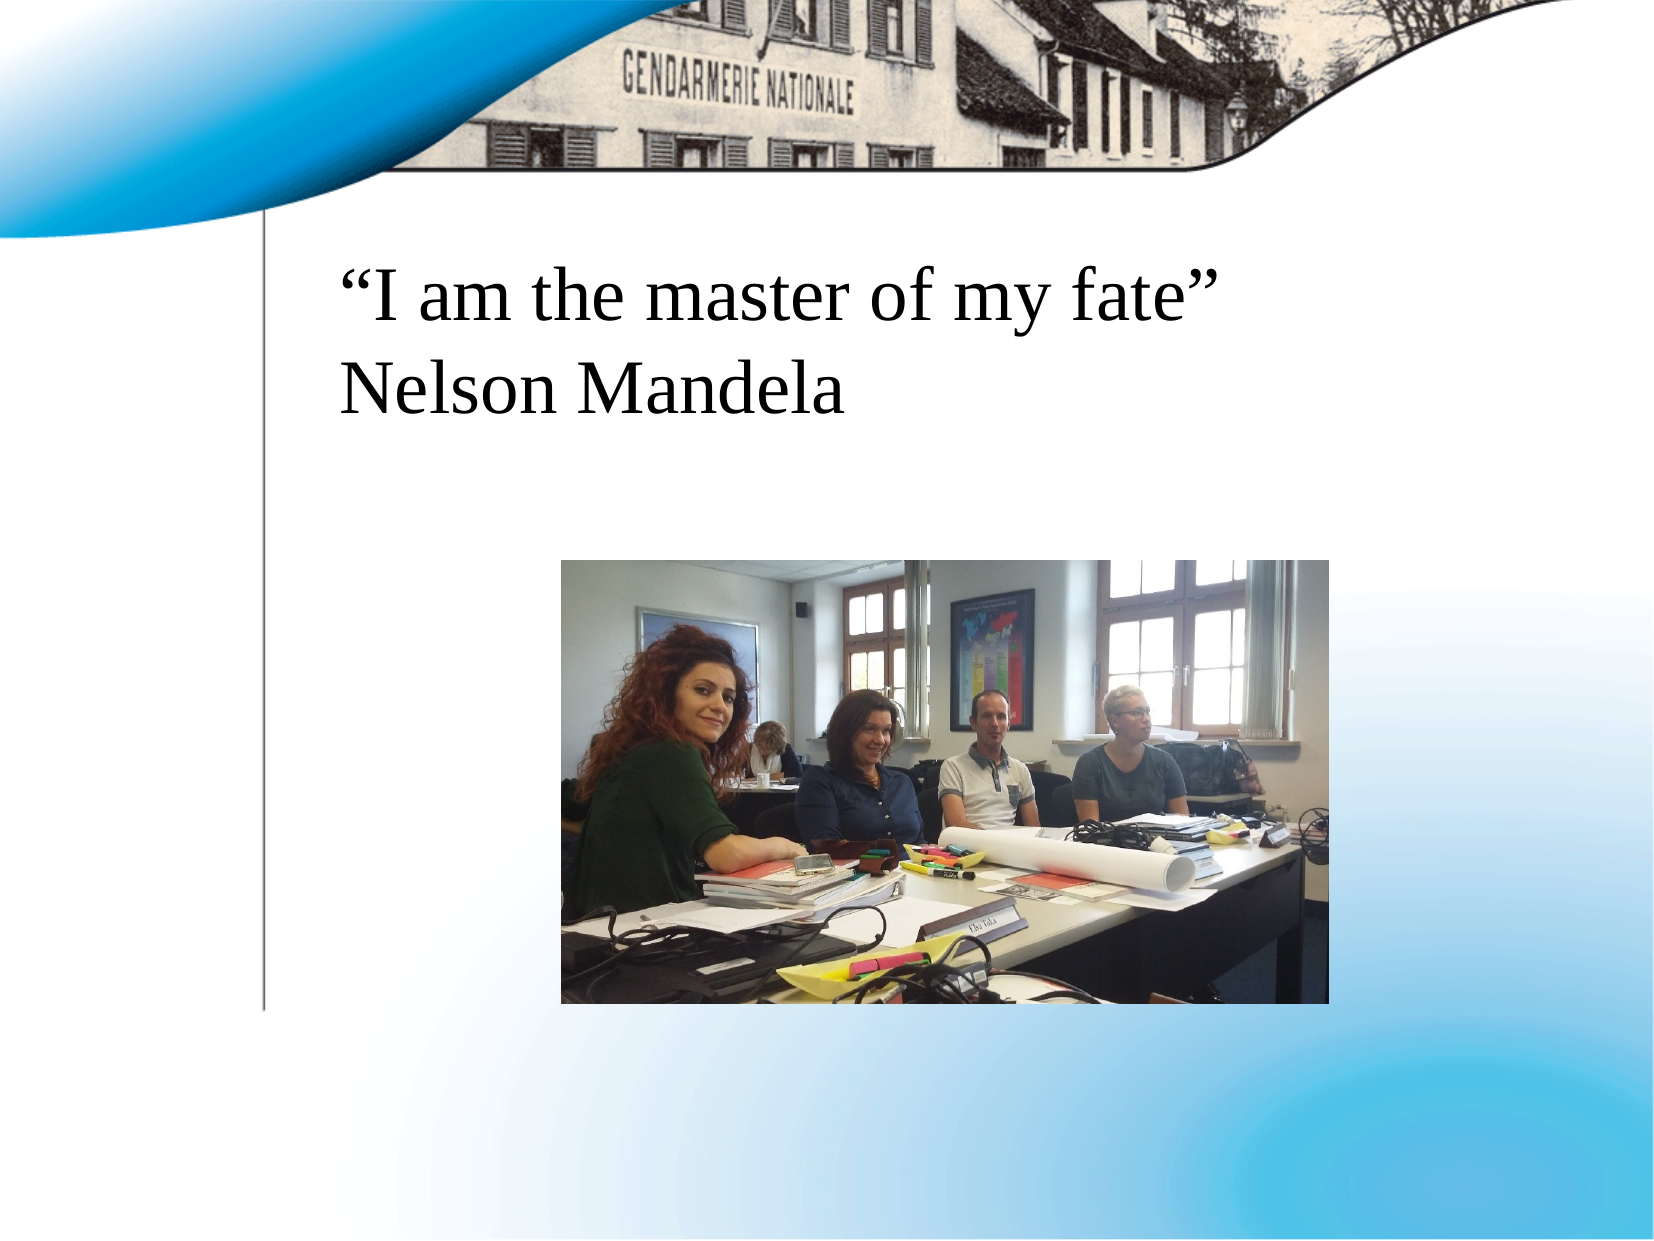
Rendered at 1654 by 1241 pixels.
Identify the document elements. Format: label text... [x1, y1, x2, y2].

picture [0, 0, 1654, 1241]
text_box “I am the master of my fate” Nelson Mandela [324, 236, 1477, 437]
